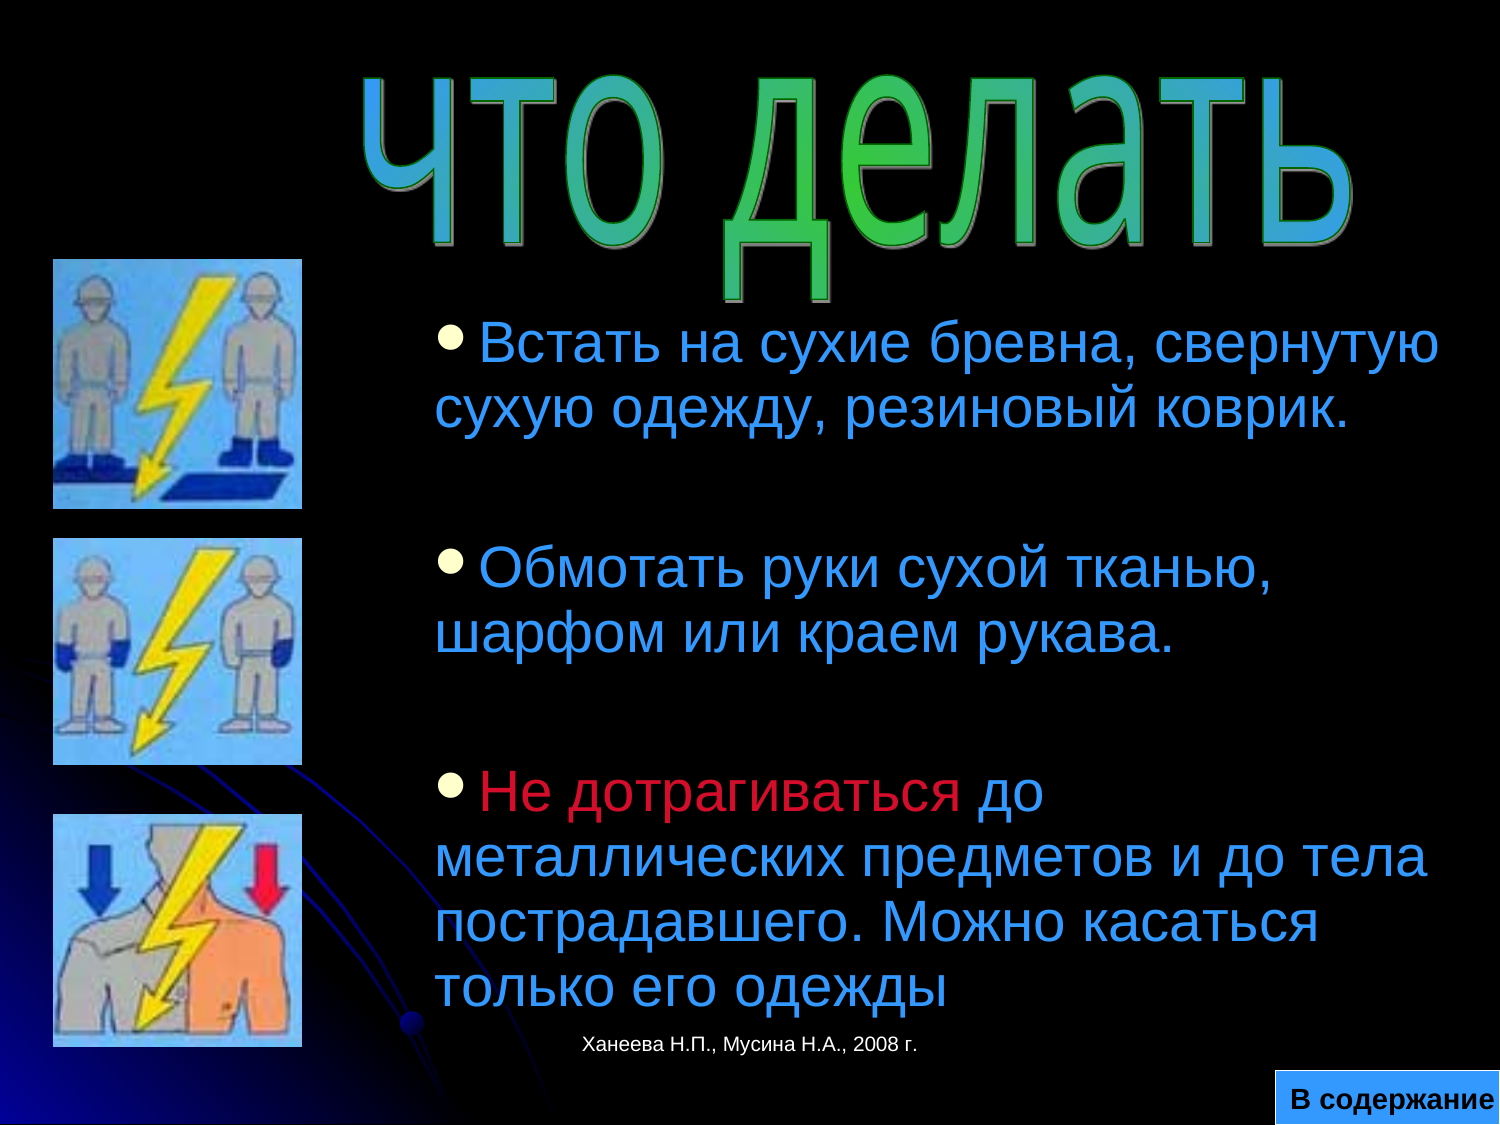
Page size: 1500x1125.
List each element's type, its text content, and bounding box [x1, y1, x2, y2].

text_box что делать [363, 78, 451, 243]
picture [53, 814, 302, 1047]
text_box что делать [724, 78, 828, 300]
text_box что делать [470, 78, 554, 243]
text_box что делать [1057, 75, 1141, 246]
text_box что делать [841, 75, 930, 246]
picture [53, 538, 302, 765]
picture [53, 259, 302, 509]
text_box что делать [940, 78, 1033, 245]
text_box что делать [565, 75, 661, 246]
text_box В содержание [1275, 1070, 1500, 1125]
text_box что делать [1262, 78, 1350, 243]
text_box что делать [1159, 78, 1243, 243]
list Встать на сухие бревна, свернутую сухую одежду, резиновый коврик. Обмотать руки сухой тканью, шарфом или краем рукава. Не дотрагиваться до металлических предметов и до тела пострадавшего. Можно касаться только его одежды [360, 302, 1465, 1104]
